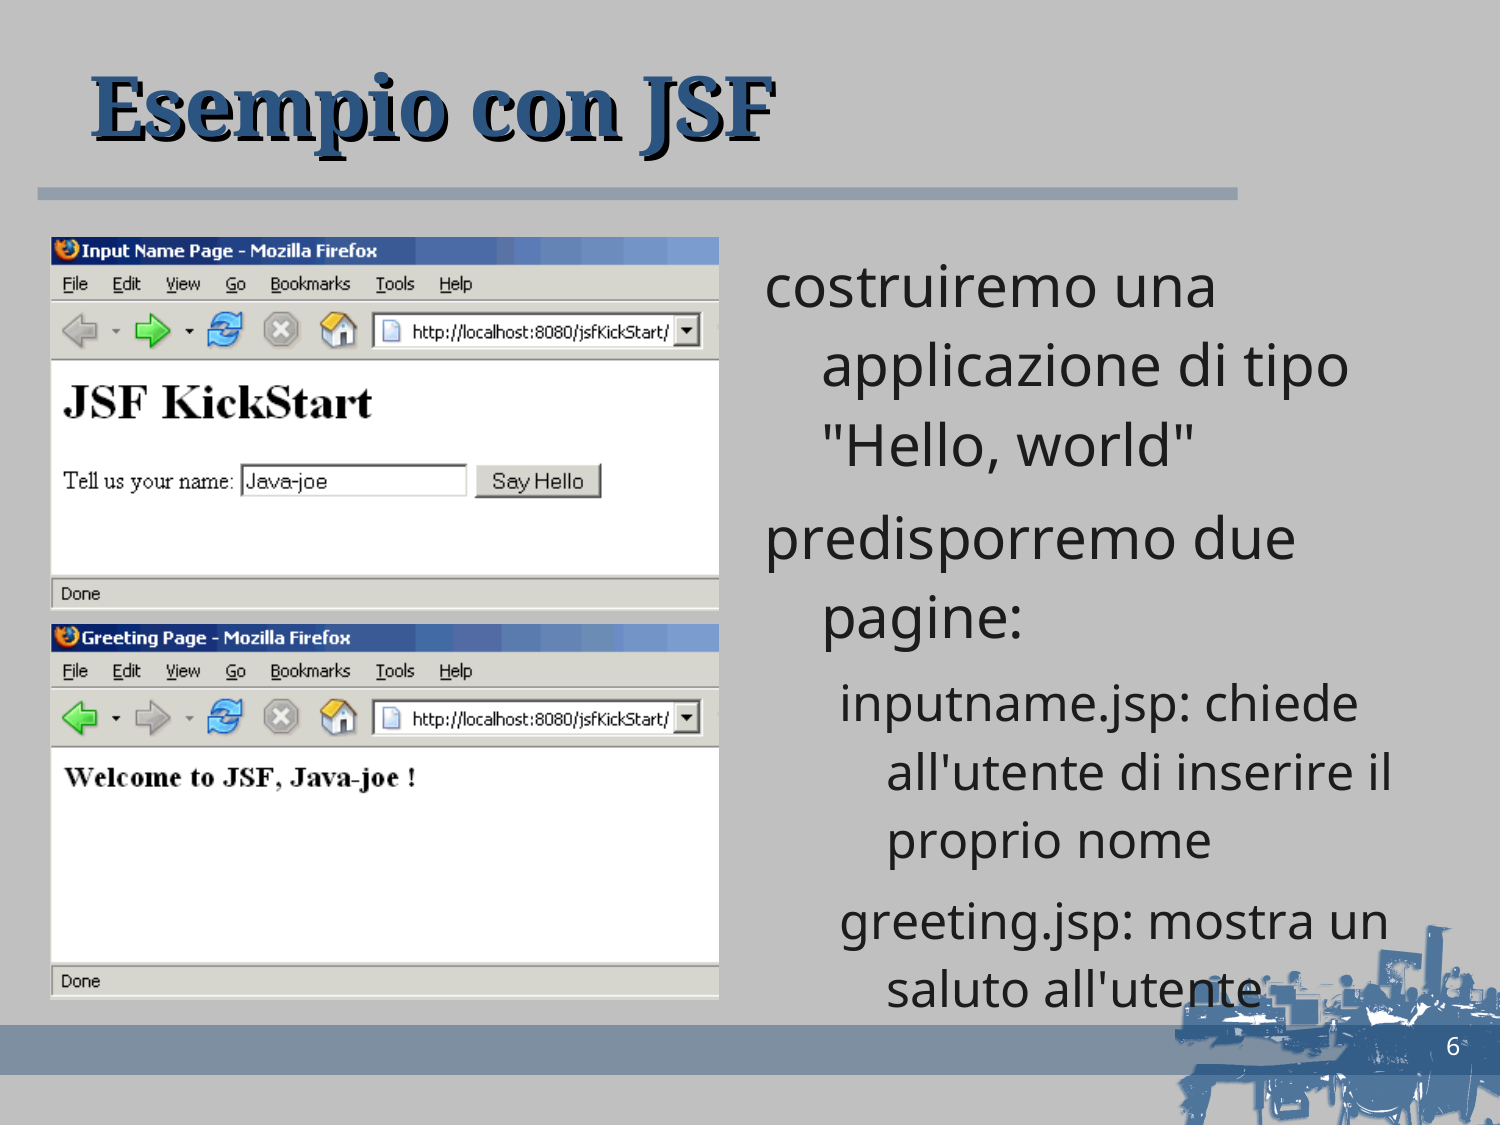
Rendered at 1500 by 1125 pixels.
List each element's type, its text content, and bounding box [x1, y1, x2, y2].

title Esempio con JSF [75, 35, 1426, 174]
picture [50, 624, 719, 1000]
picture [50, 237, 719, 611]
list costruiremo una applicazione di tipo "Hello, world" predisporremo due pagine: inputname.jsp: chiede all'utente di inserire il proprio nome greeting.jsp: mostra un saluto all'utente [750, 237, 1426, 1006]
